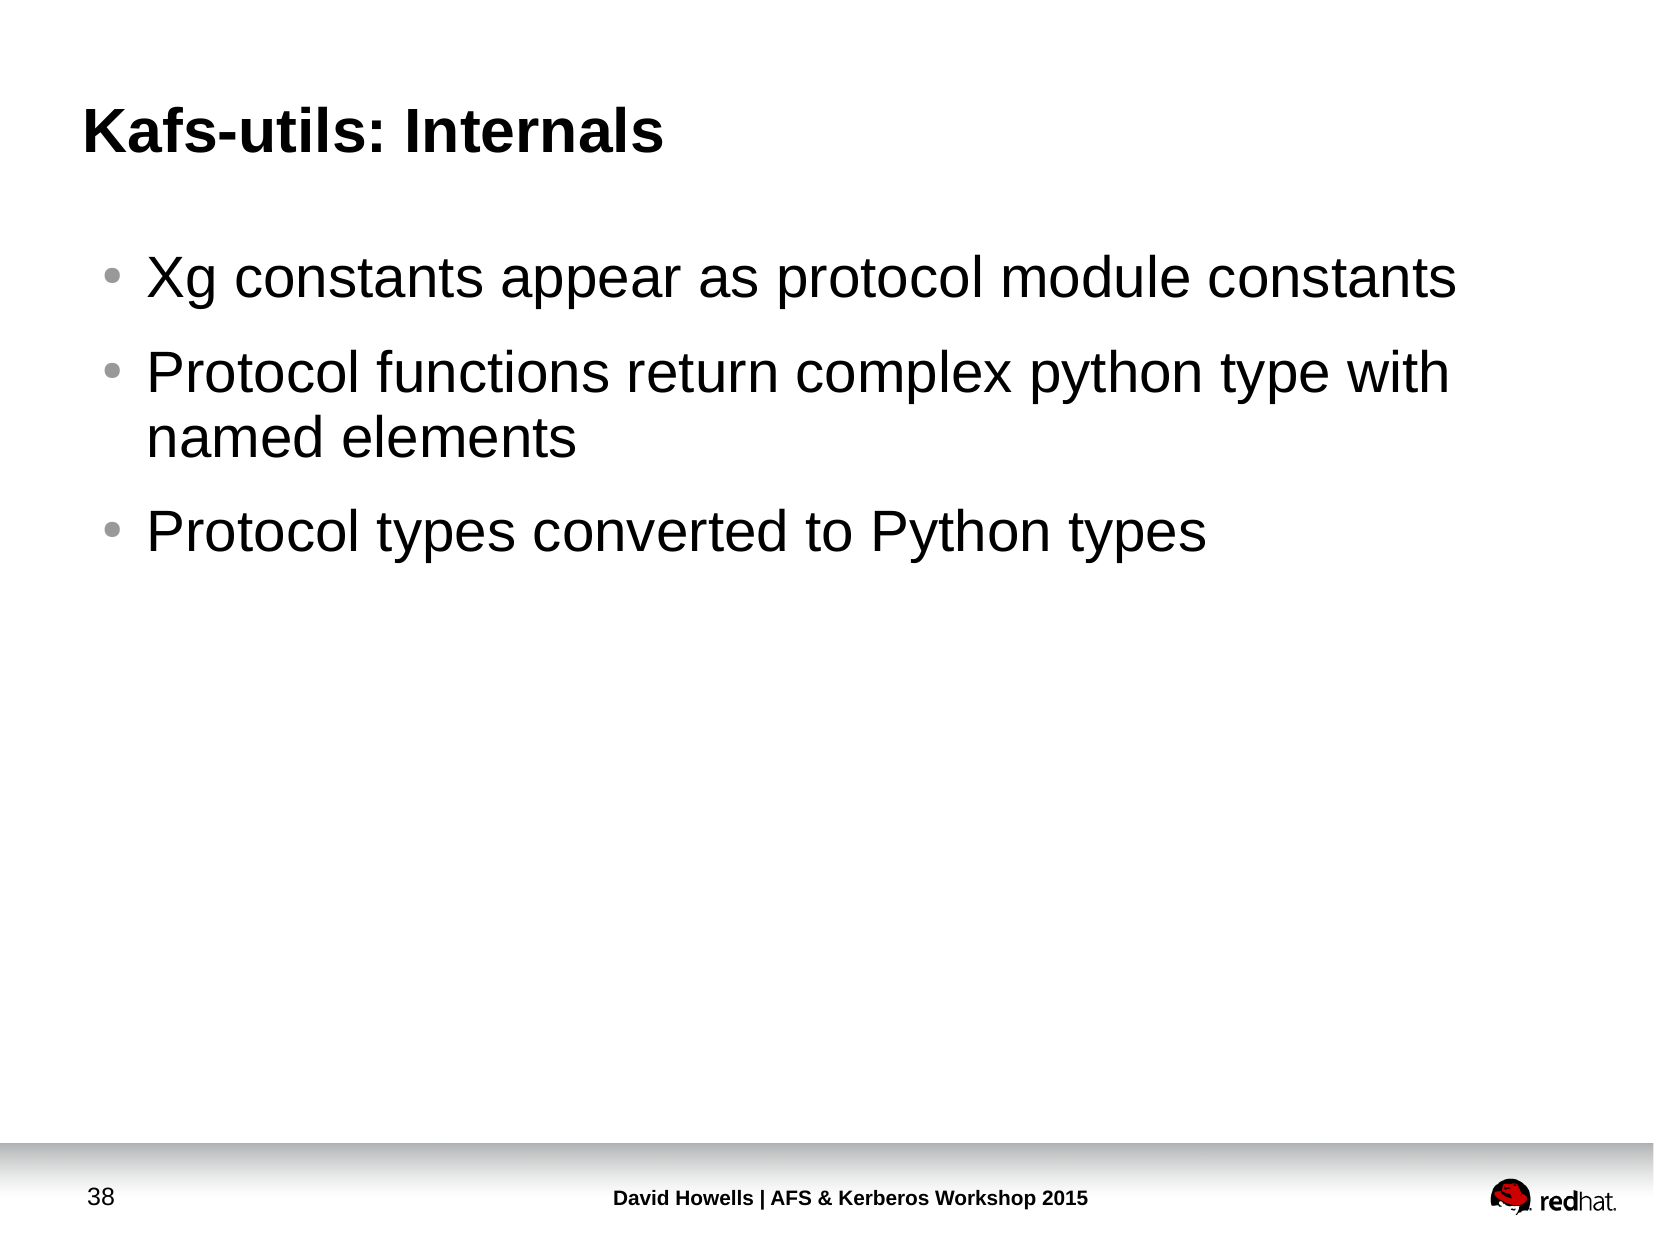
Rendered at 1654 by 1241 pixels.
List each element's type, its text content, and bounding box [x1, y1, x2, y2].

list Xg constants appear as protocol module constants Protocol functions return complex python type with named elements Protocol types converted to Python types [86, 244, 1576, 1039]
title Kafs-utils: Internals [82, 37, 1571, 226]
picture [0, 1143, 1654, 1241]
